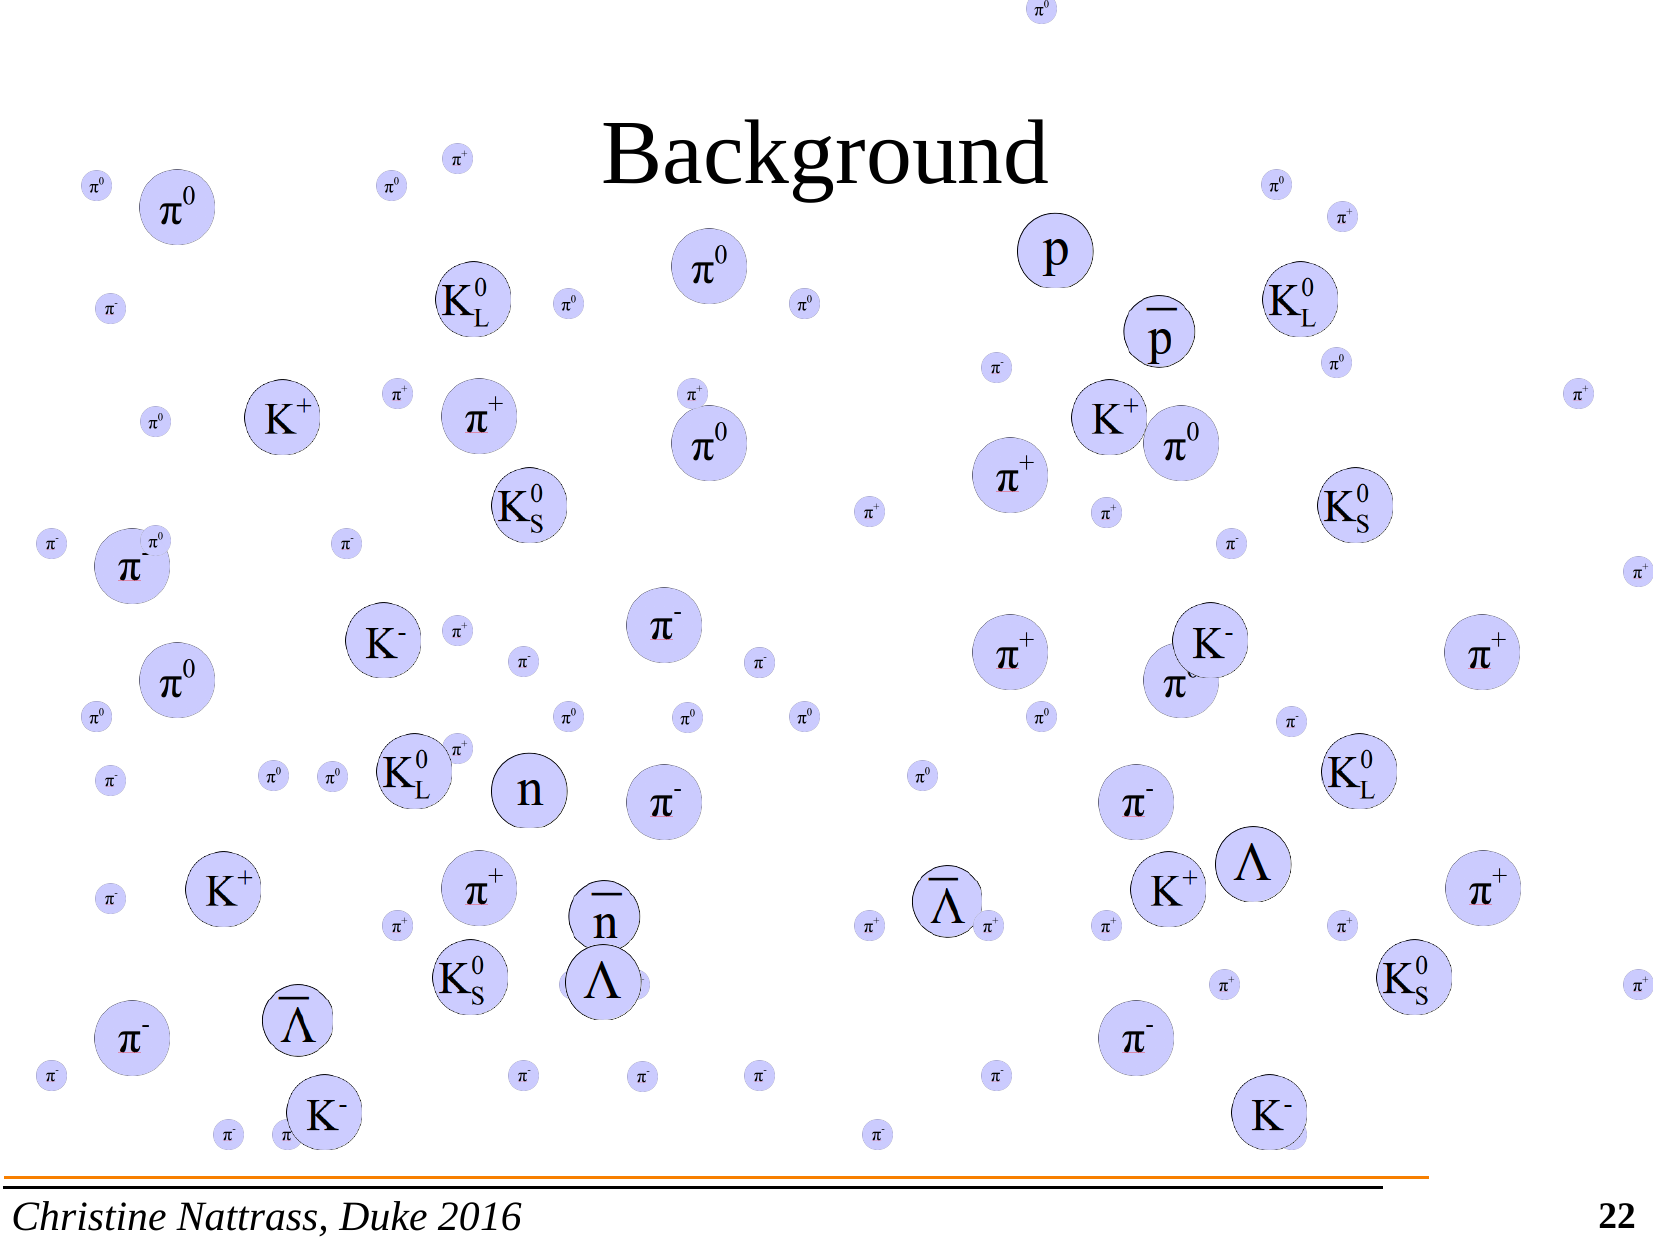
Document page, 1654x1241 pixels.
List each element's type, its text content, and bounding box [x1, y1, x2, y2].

picture [1321, 347, 1352, 378]
picture [376, 170, 407, 201]
picture [1017, 212, 1123, 288]
picture [1261, 169, 1292, 200]
picture [95, 293, 126, 324]
picture [1209, 969, 1240, 1000]
picture [907, 760, 938, 791]
picture [139, 169, 215, 245]
picture [1143, 602, 1248, 718]
picture [376, 733, 473, 810]
picture [258, 760, 289, 791]
title Background [82, 49, 1571, 257]
picture [671, 228, 747, 304]
picture [441, 850, 517, 926]
picture [671, 378, 747, 481]
picture [1215, 826, 1310, 902]
picture [508, 1060, 539, 1091]
picture [36, 528, 67, 559]
picture [185, 851, 261, 927]
picture [1026, 701, 1057, 732]
picture [559, 880, 660, 1020]
picture [94, 1000, 170, 1077]
picture [972, 437, 1048, 513]
picture [1445, 850, 1521, 926]
picture [81, 701, 112, 732]
picture [789, 288, 820, 319]
picture [1071, 379, 1219, 481]
picture [981, 352, 1012, 383]
picture [81, 170, 112, 201]
picture [331, 528, 362, 560]
picture [442, 143, 473, 174]
picture [1623, 556, 1653, 587]
picture [1276, 706, 1307, 737]
picture [1216, 528, 1247, 559]
picture [272, 1074, 362, 1151]
picture [626, 764, 702, 840]
picture [1098, 764, 1174, 840]
picture [626, 587, 702, 663]
picture [744, 647, 775, 678]
picture [1563, 378, 1594, 409]
picture [1091, 910, 1122, 941]
picture [442, 615, 473, 646]
picture [441, 378, 517, 454]
picture [317, 761, 348, 792]
picture [491, 467, 567, 543]
picture [744, 1060, 775, 1091]
picture [1026, 0, 1057, 24]
picture [94, 525, 171, 604]
picture [896, 865, 1004, 942]
picture [972, 614, 1048, 690]
picture [854, 910, 885, 941]
picture [382, 378, 413, 409]
picture [627, 1061, 658, 1092]
picture [491, 752, 597, 828]
picture [1114, 295, 1199, 371]
picture [139, 642, 215, 718]
picture [213, 1119, 244, 1150]
picture [1262, 261, 1338, 337]
picture [854, 496, 885, 527]
picture [244, 379, 320, 455]
picture [246, 984, 333, 1060]
picture [95, 765, 126, 796]
picture [435, 261, 511, 337]
picture [981, 1060, 1012, 1091]
picture [1327, 910, 1358, 941]
picture [1623, 969, 1653, 1000]
picture [36, 1060, 67, 1091]
picture [1327, 201, 1358, 232]
picture [1098, 1000, 1174, 1076]
picture [345, 602, 421, 678]
picture [1317, 467, 1393, 543]
picture [432, 939, 508, 1015]
picture [1321, 733, 1397, 810]
picture [1130, 851, 1206, 927]
picture [95, 883, 126, 914]
picture [862, 1119, 893, 1150]
picture [553, 288, 584, 319]
picture [553, 701, 584, 732]
picture [508, 646, 539, 677]
picture [1091, 497, 1122, 528]
picture [789, 701, 820, 732]
picture [1444, 614, 1520, 690]
picture [140, 406, 171, 438]
picture [1376, 939, 1452, 1015]
picture [1231, 1074, 1307, 1150]
picture [382, 910, 413, 941]
picture [672, 702, 703, 733]
